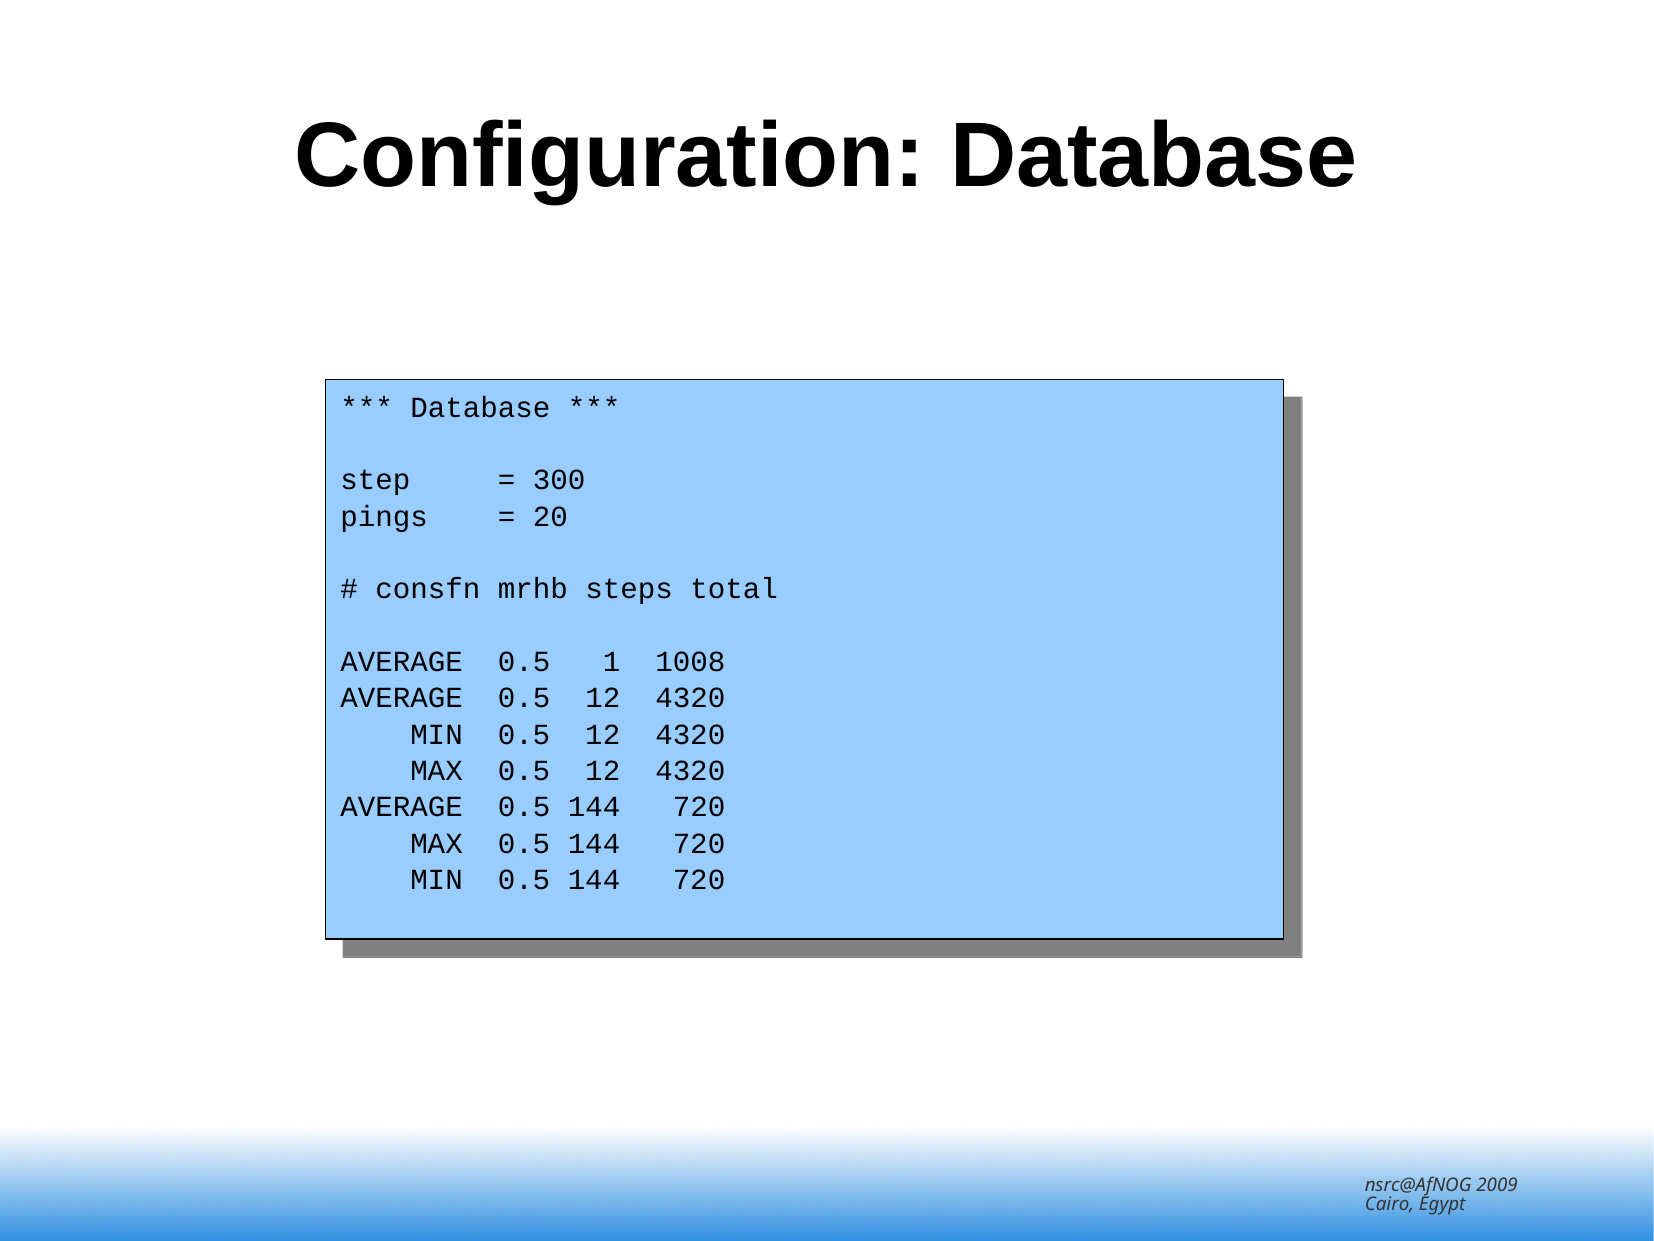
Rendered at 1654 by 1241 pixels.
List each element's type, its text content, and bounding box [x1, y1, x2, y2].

picture [0, 1124, 1654, 1241]
title Configuration: Database [82, 49, 1571, 257]
text_box *** Database *** step = 300 pings = 20 # consfn mrhb steps total AVERAGE 0.5 1 1008 AVERAGE 0.5 12 4320 MIN 0.5 12 4320 MAX 0.5 12 4320 AVERAGE 0.5 144 720 MAX 0.5 144 720 MIN 0.5 144 720 [325, 379, 1284, 939]
